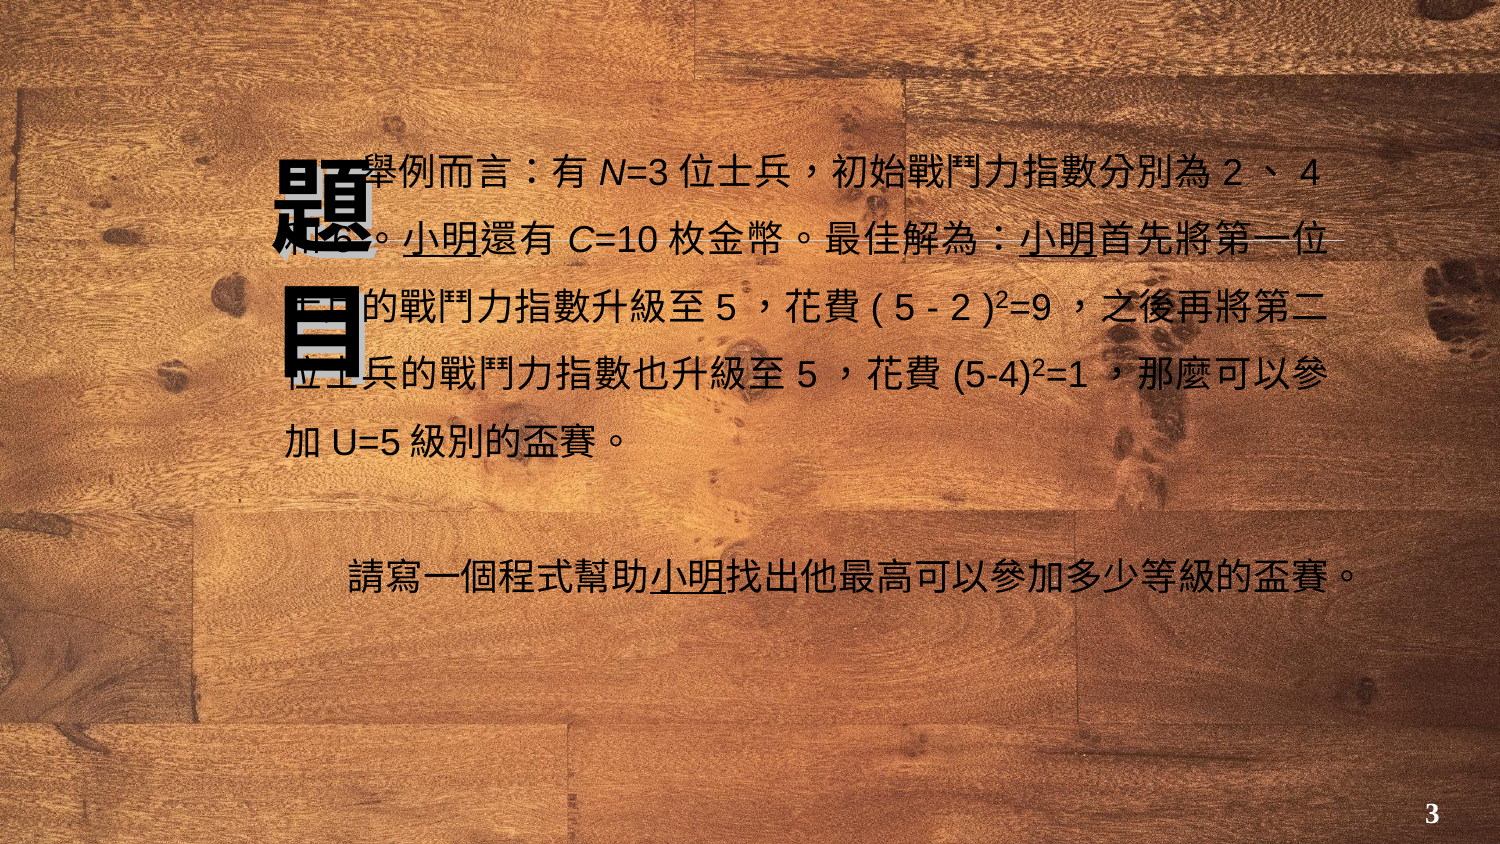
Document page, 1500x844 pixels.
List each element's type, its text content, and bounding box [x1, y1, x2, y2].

title 題 目 [28, 306, 210, 552]
text_box 舉例而言：有N=3位士兵，初始戰鬥力指數分別為2、4和6。小明還有C=10枚金幣。最佳解為：小明首先將第一位士兵的戰鬥力指數升級至5，花費( 5 - 2 )2=9，之後再將第二位士兵的戰鬥力指數也升級至5，花費(5-4)2=1，那麼可以參加U=5級別的盃賽。 請寫一個程式幫助小明找出他最高可以參加多少等級的盃賽。 [270, 117, 1345, 718]
slide_number 3 [1410, 779, 1500, 844]
